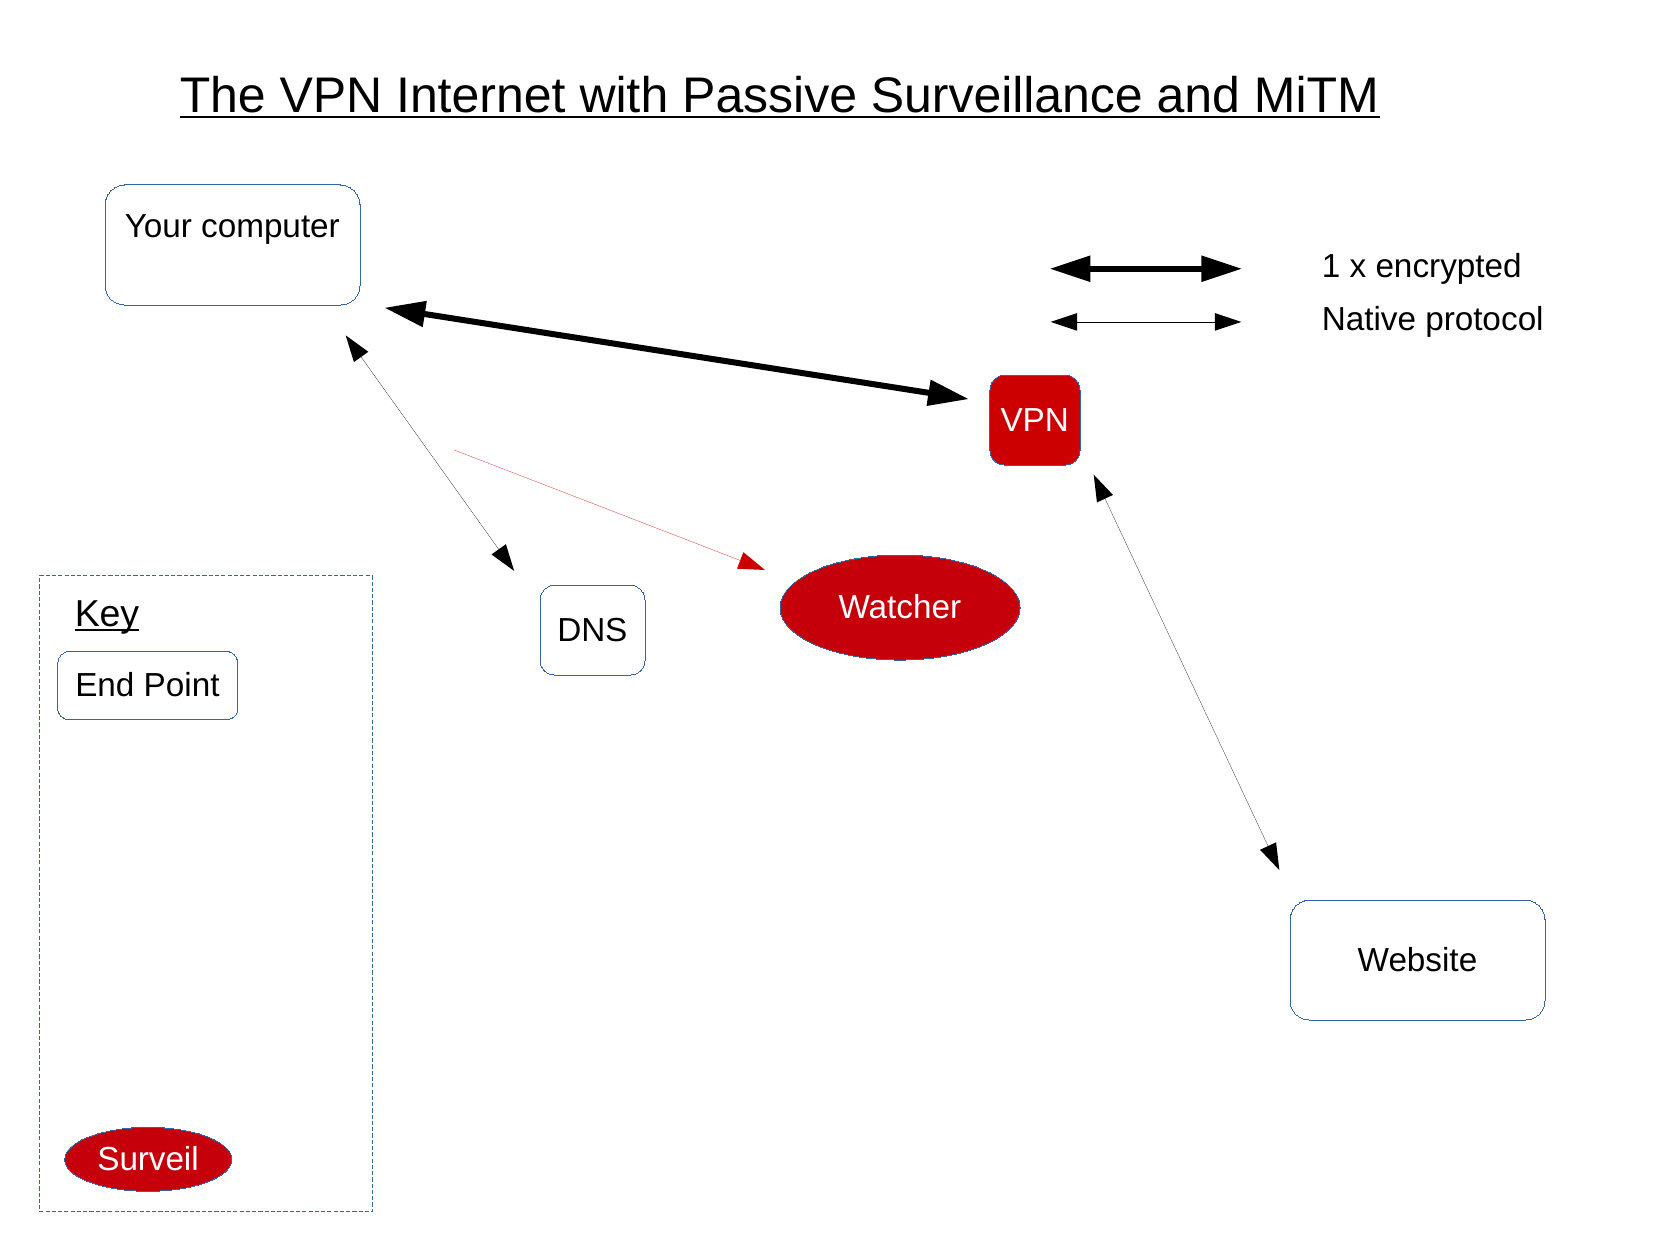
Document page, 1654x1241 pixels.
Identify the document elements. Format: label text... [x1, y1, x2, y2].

text_box VPN [989, 375, 1081, 466]
text_box Key [60, 585, 166, 642]
text_box DNS [540, 585, 646, 676]
text_box The VPN Internet with Passive Surveillance and MiTM [165, 60, 1395, 131]
text_box 1 x encrypted [1307, 240, 1537, 293]
text_box End Point [57, 651, 238, 720]
text_box [39, 575, 373, 1212]
text_box Watcher [780, 555, 1021, 661]
text_box Surveil [64, 1127, 232, 1192]
text_box Website [1290, 900, 1546, 1021]
text_box Your computer [105, 184, 361, 306]
text_box Native protocol [1307, 293, 1560, 346]
